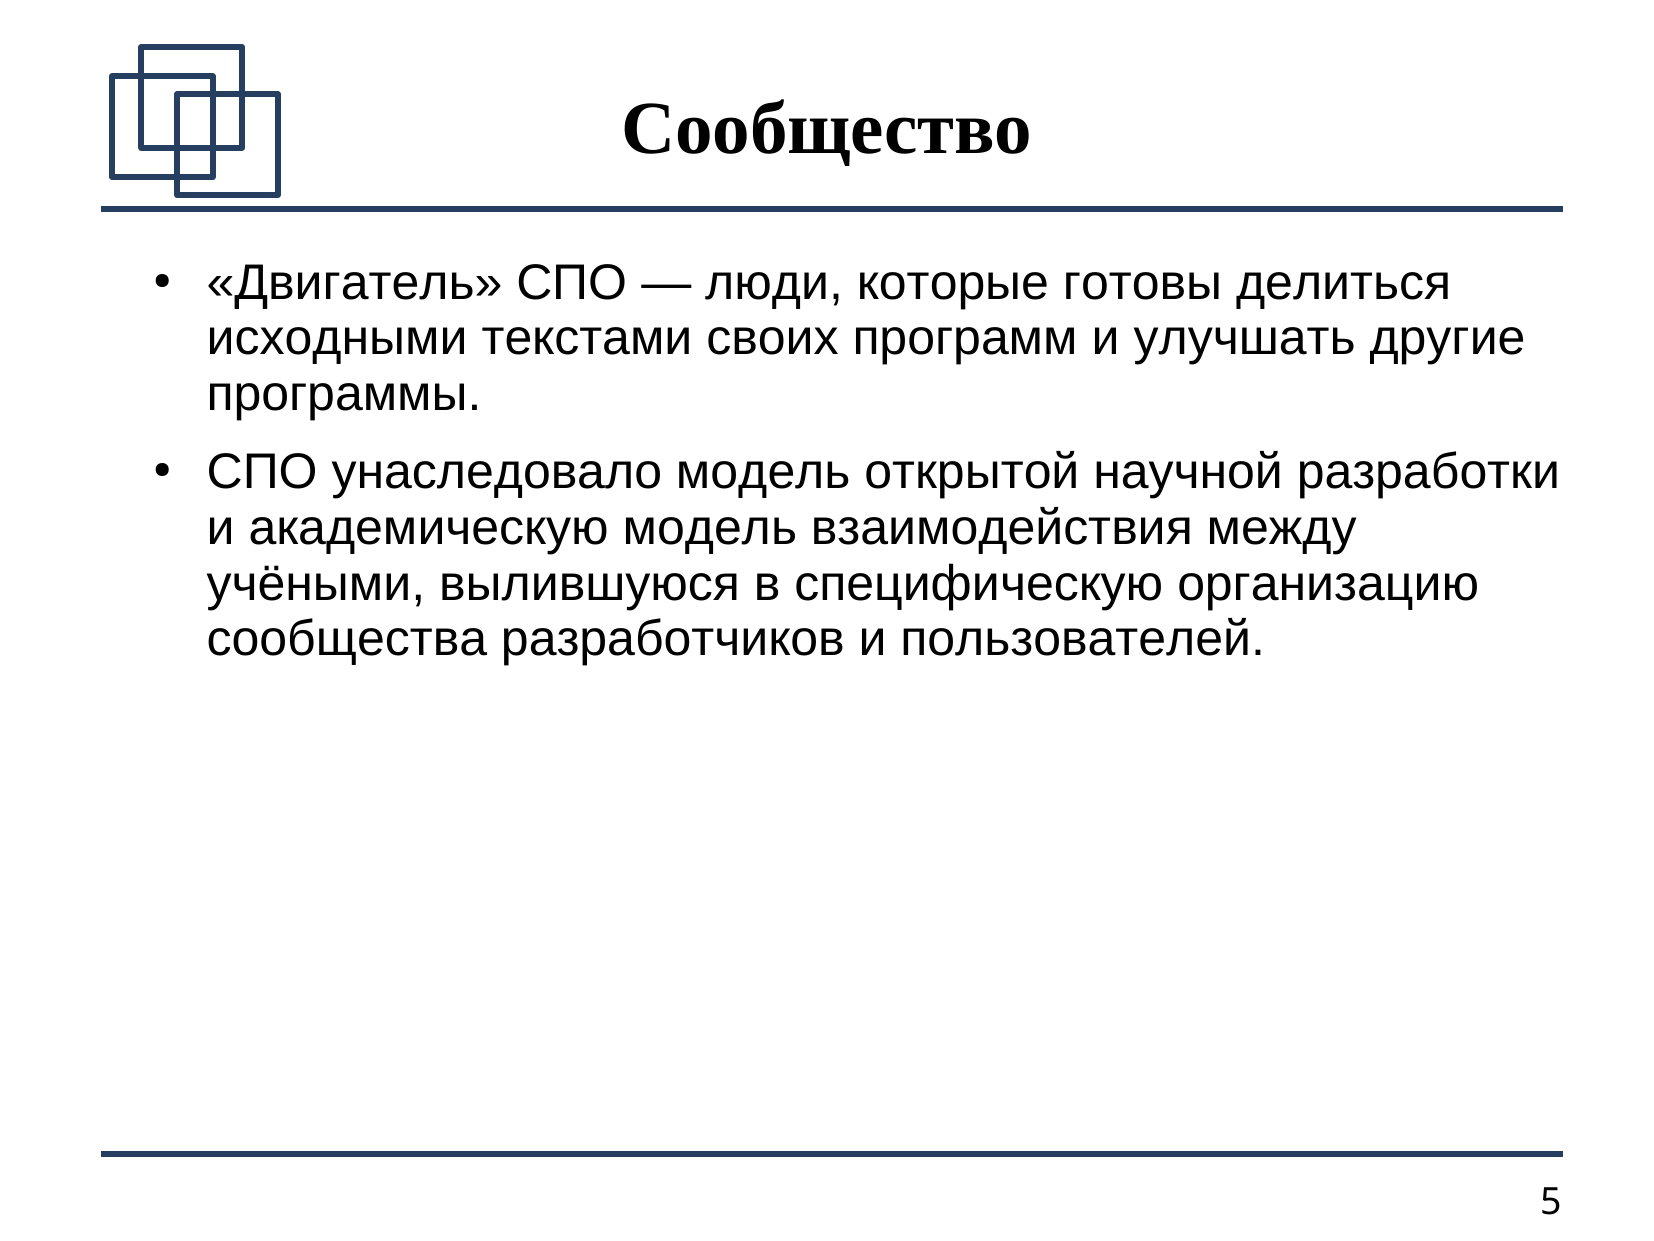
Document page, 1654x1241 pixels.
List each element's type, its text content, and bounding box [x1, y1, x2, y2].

list «Двигатель» СПО — люди, которые готовы делиться исходными текстами своих программ и улучшать другие программы. СПО унаследовало модель открытой научной разработки и академическую модель взаимодействия между учёными, вылившуюся в специфическую организацию сообщества разработчиков и пользователей. [82, 253, 1571, 1111]
title Сообщество [280, 49, 1374, 207]
